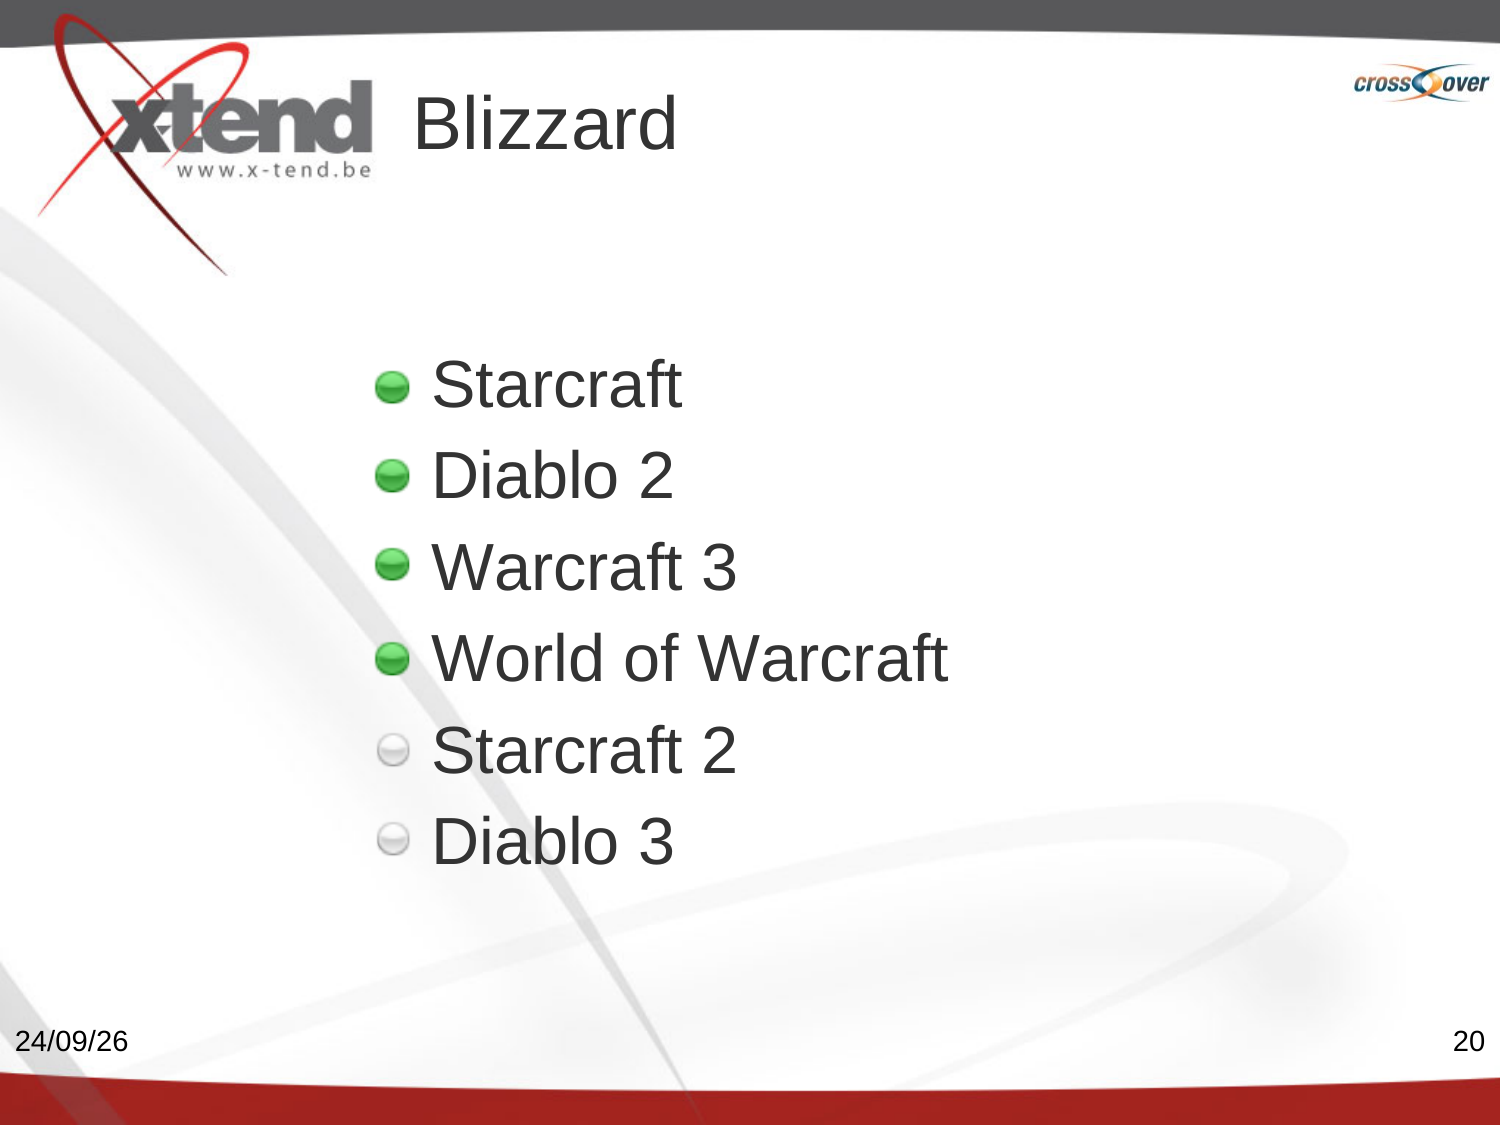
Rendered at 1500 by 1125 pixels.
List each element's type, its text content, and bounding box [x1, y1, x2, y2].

list Starcraft Diablo 2 Warcraft 3 World of Warcraft Starcraft 2 Diablo 3 [375, 347, 1313, 976]
title Blizzard [412, 29, 1477, 218]
picture [0, 0, 1500, 1125]
